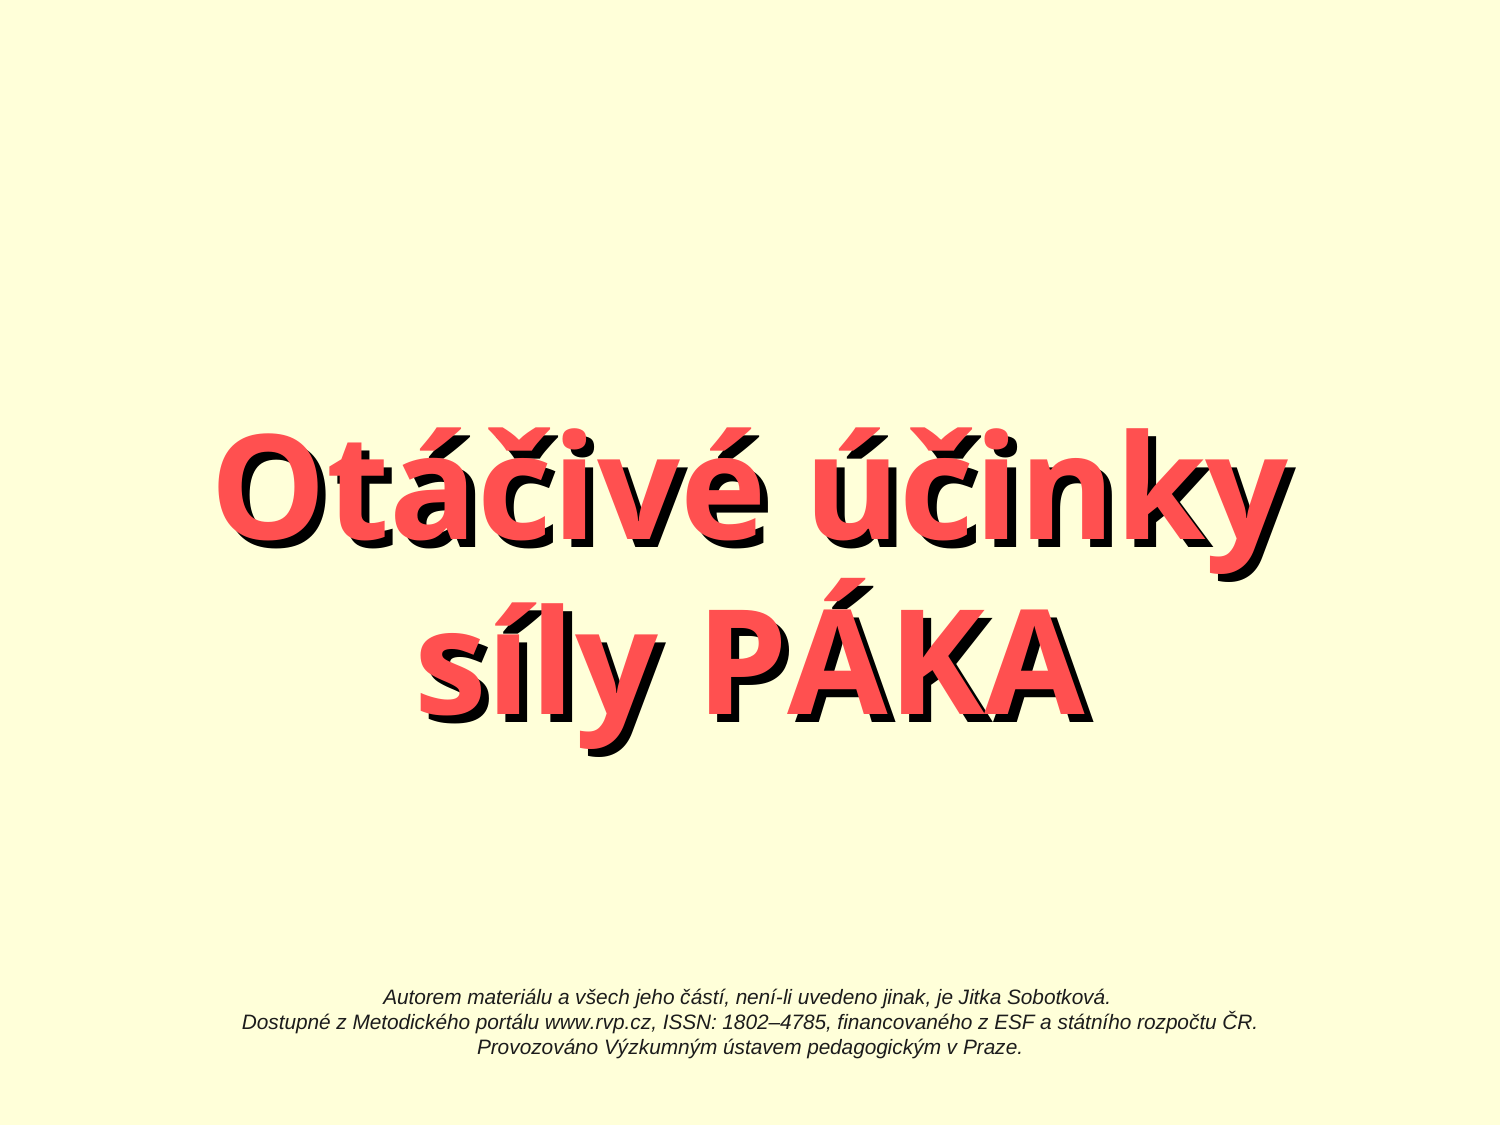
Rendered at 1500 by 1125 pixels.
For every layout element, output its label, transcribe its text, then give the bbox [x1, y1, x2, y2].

text_box Autorem materiálu a všech jeho částí, není-li uvedeno jinak, je Jitka Sobotková. Dostupné z Metodického portálu www.rvp.cz, ISSN: 1802–4785, financovaného z ESF a státního rozpočtu ČR. Provozováno Výzkumným ústavem pedagogickým v Praze. [88, 976, 1412, 1067]
title Otáčivé účinky síly PÁKA [64, 278, 1436, 858]
